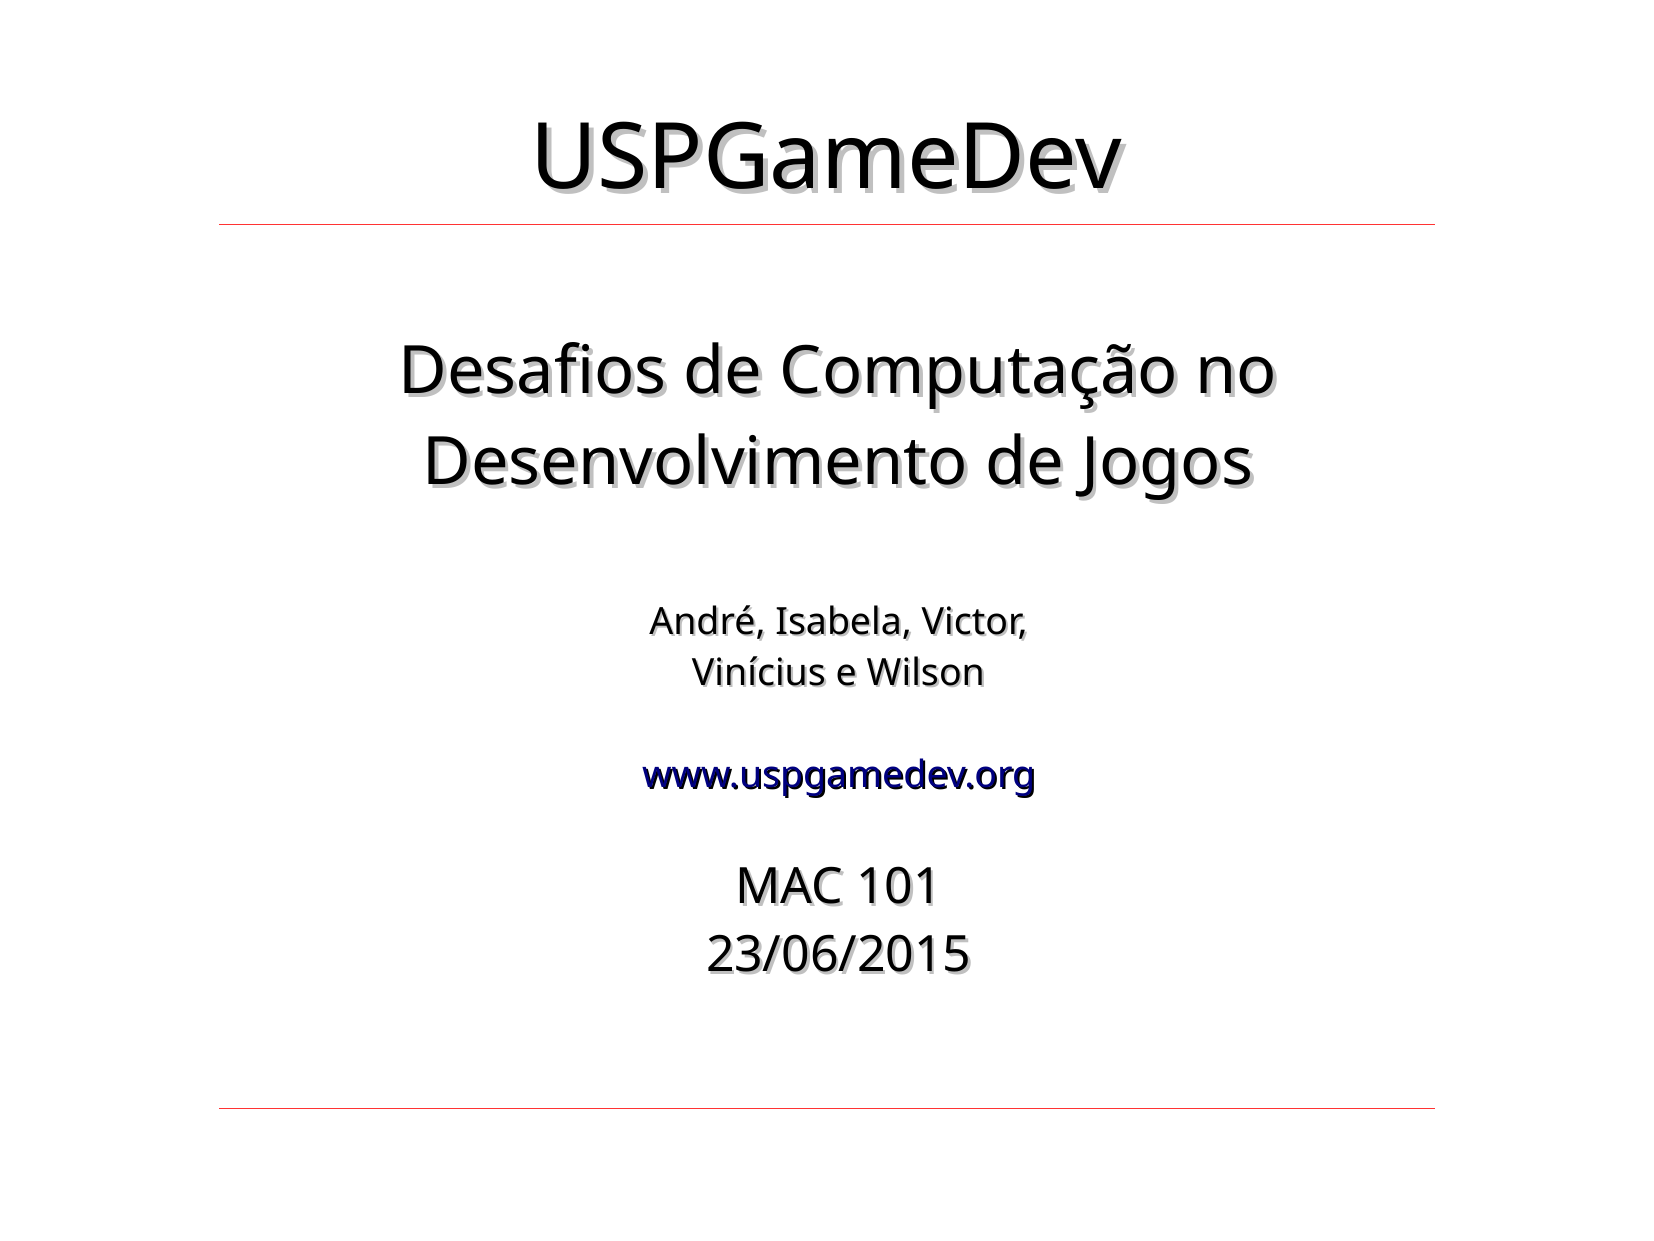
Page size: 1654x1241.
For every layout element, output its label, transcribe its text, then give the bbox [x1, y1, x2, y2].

title USPGameDev [82, 49, 1571, 257]
subtitle Desafios de Computação no Desenvolvimento de Jogos André, Isabela, Victor, Vinícius e Wilson www.uspgamedev.org MAC 101 23/06/2015 [94, 344, 1583, 1084]
